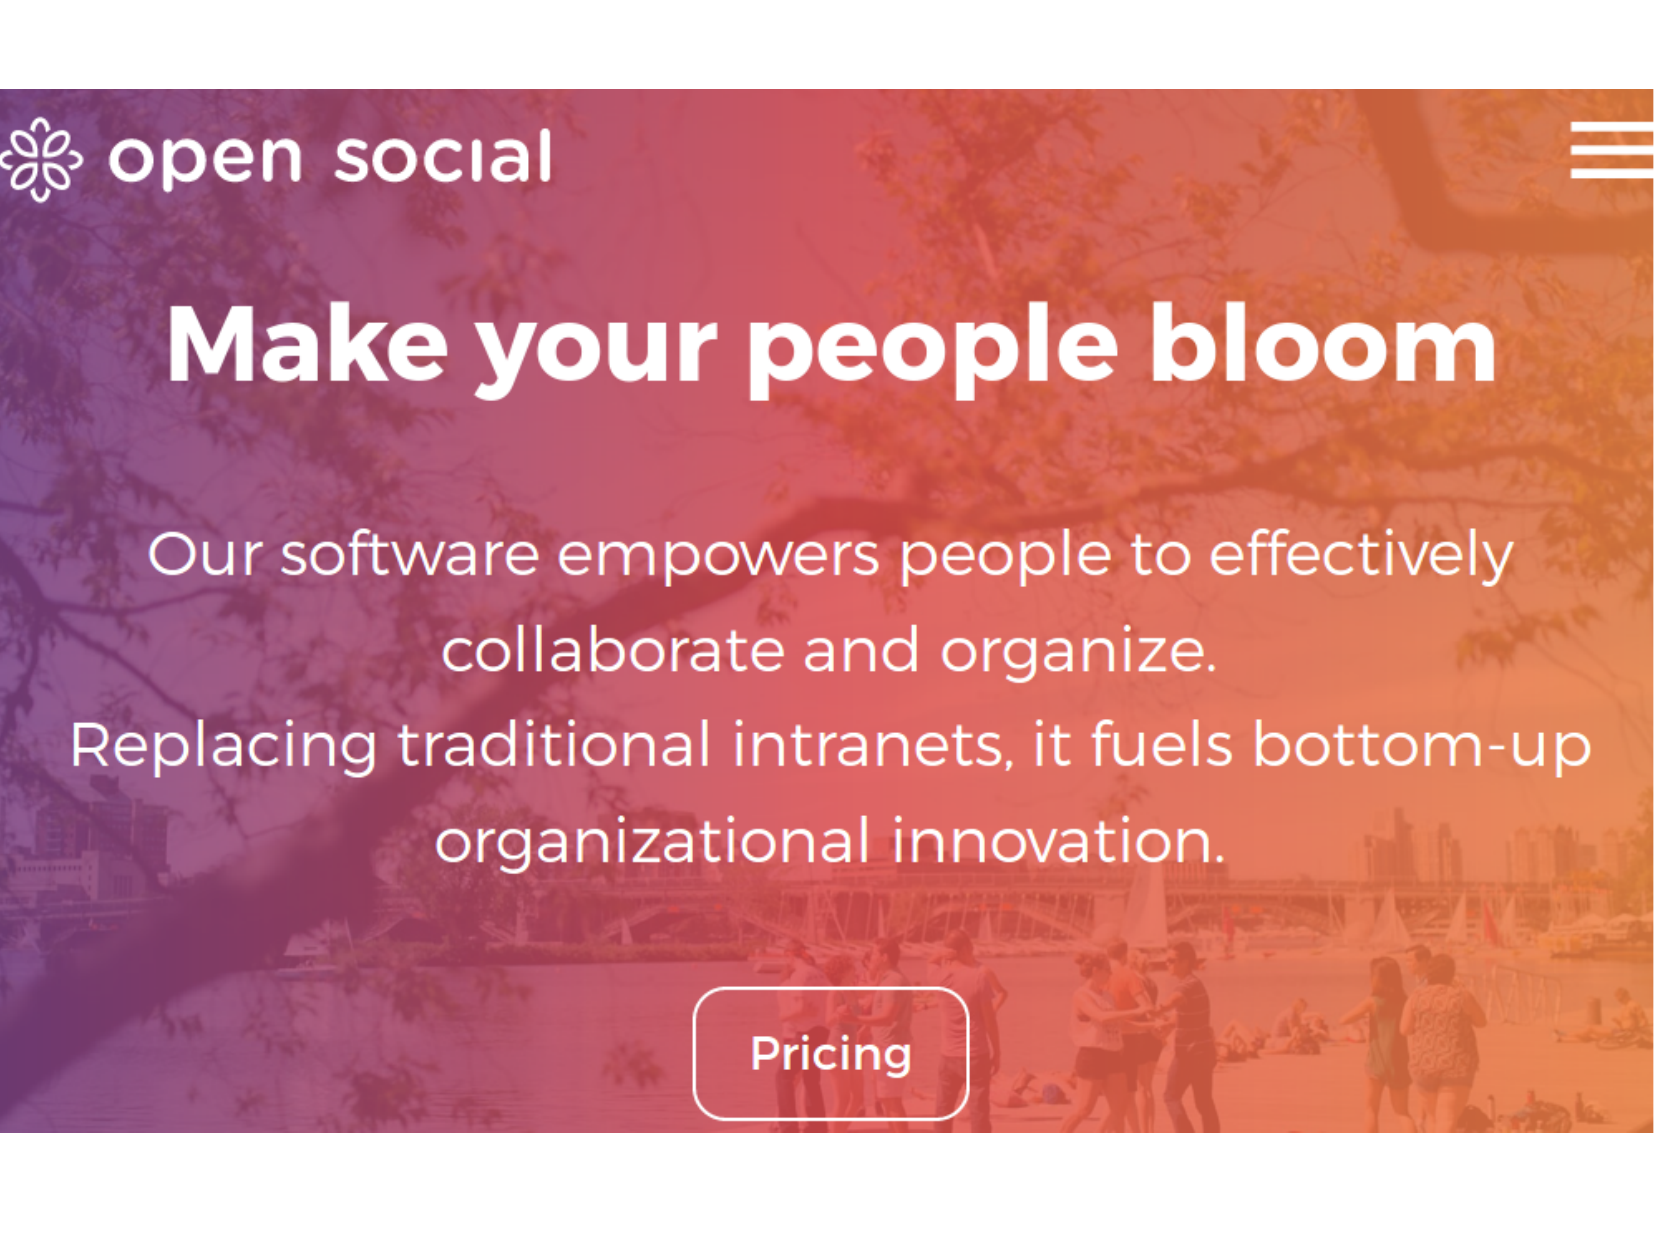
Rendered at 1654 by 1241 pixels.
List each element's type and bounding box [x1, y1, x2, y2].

picture [0, 89, 1654, 1133]
